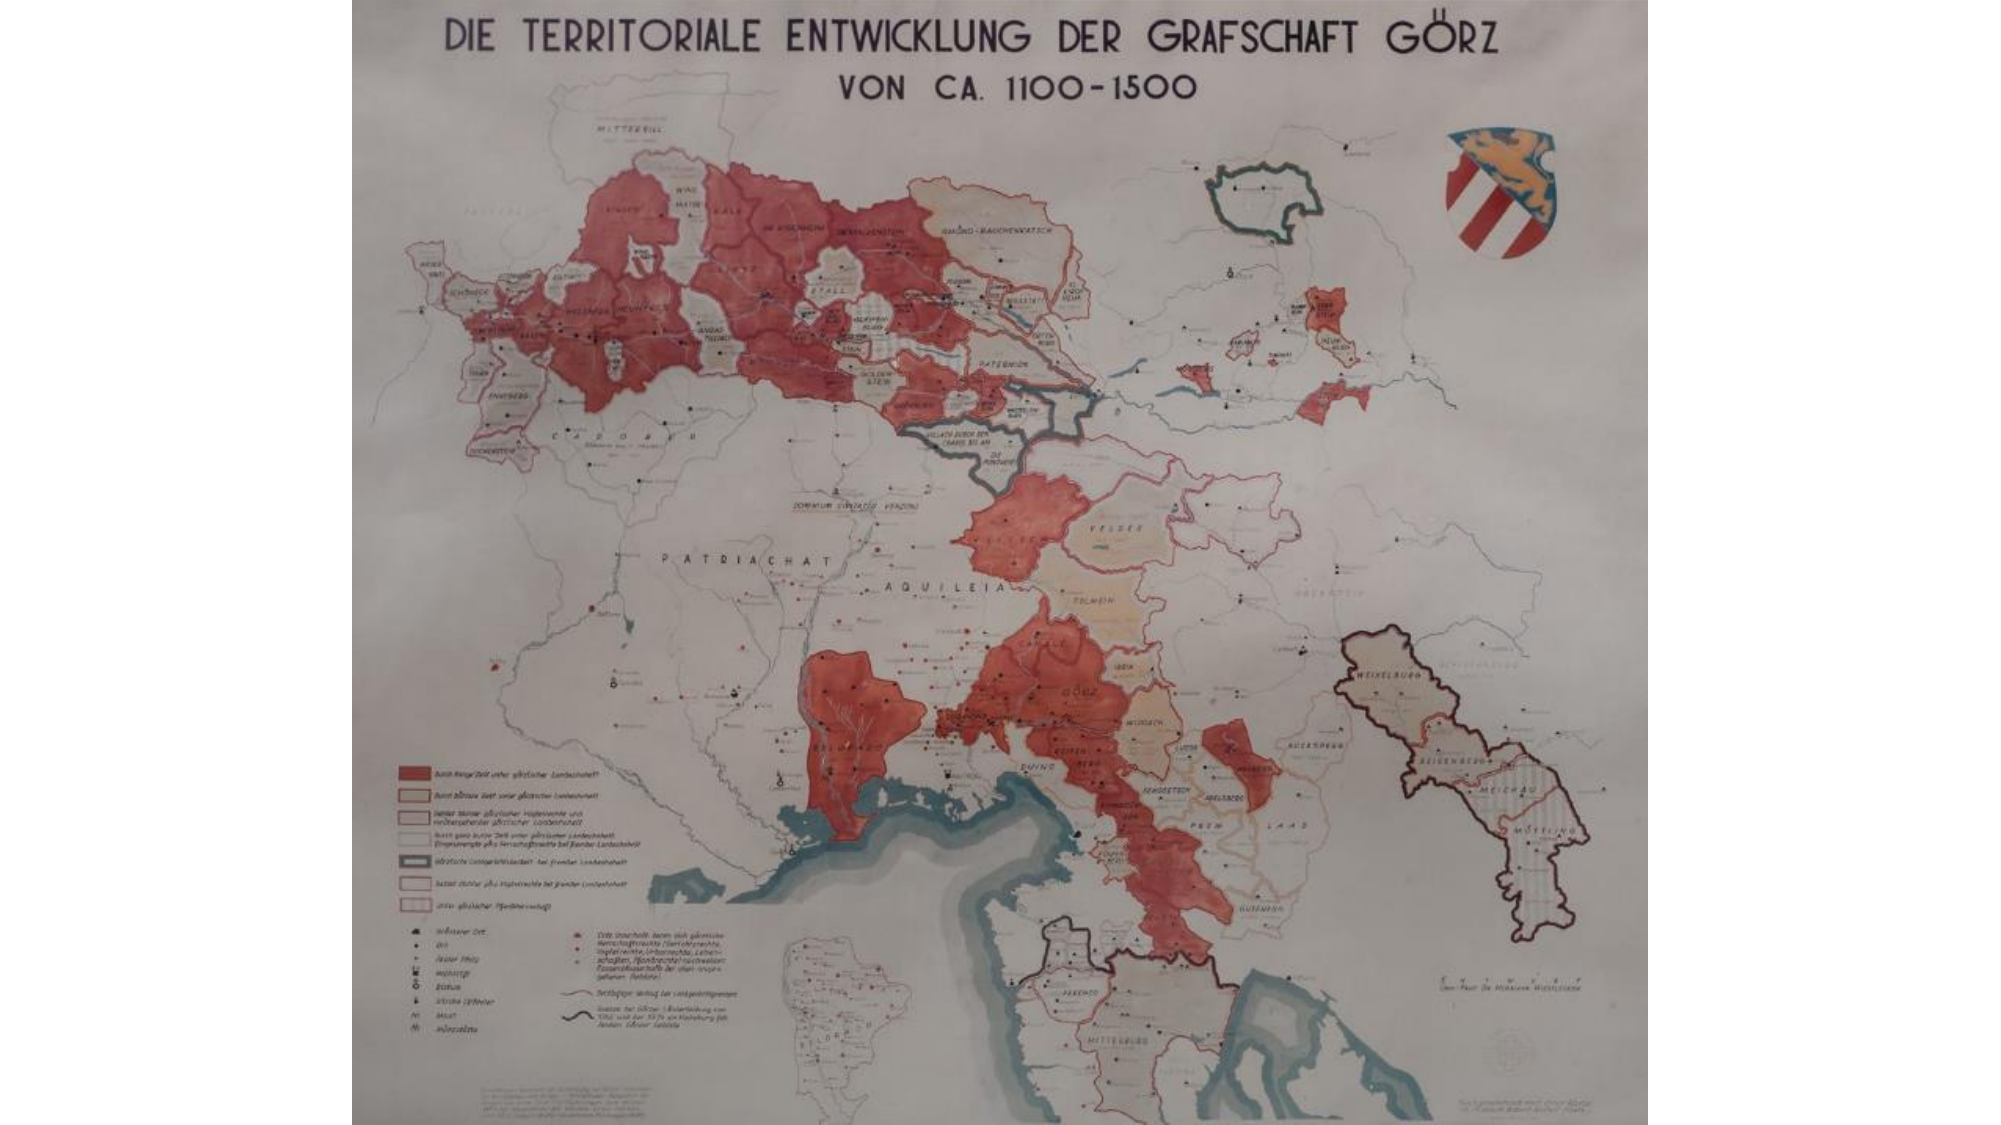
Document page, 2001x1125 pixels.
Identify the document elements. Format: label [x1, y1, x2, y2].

picture [352, 0, 1648, 1125]
